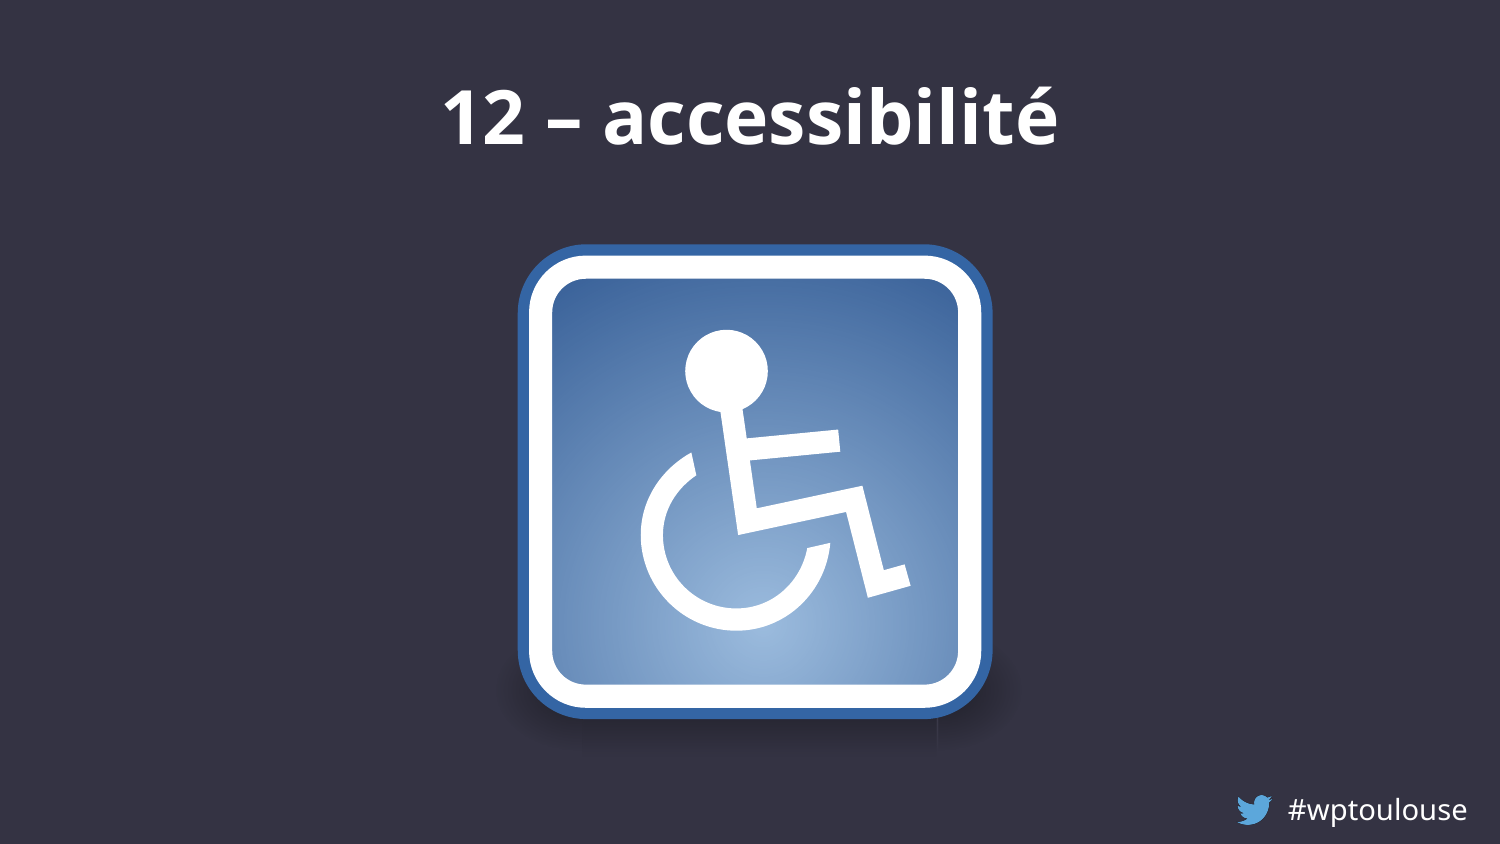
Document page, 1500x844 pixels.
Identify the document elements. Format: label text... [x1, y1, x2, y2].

picture [472, 209, 1028, 765]
text_box #wptoulouse [1272, 776, 1488, 832]
title 12 – accessibilité [75, 33, 1425, 175]
picture [1236, 795, 1273, 825]
